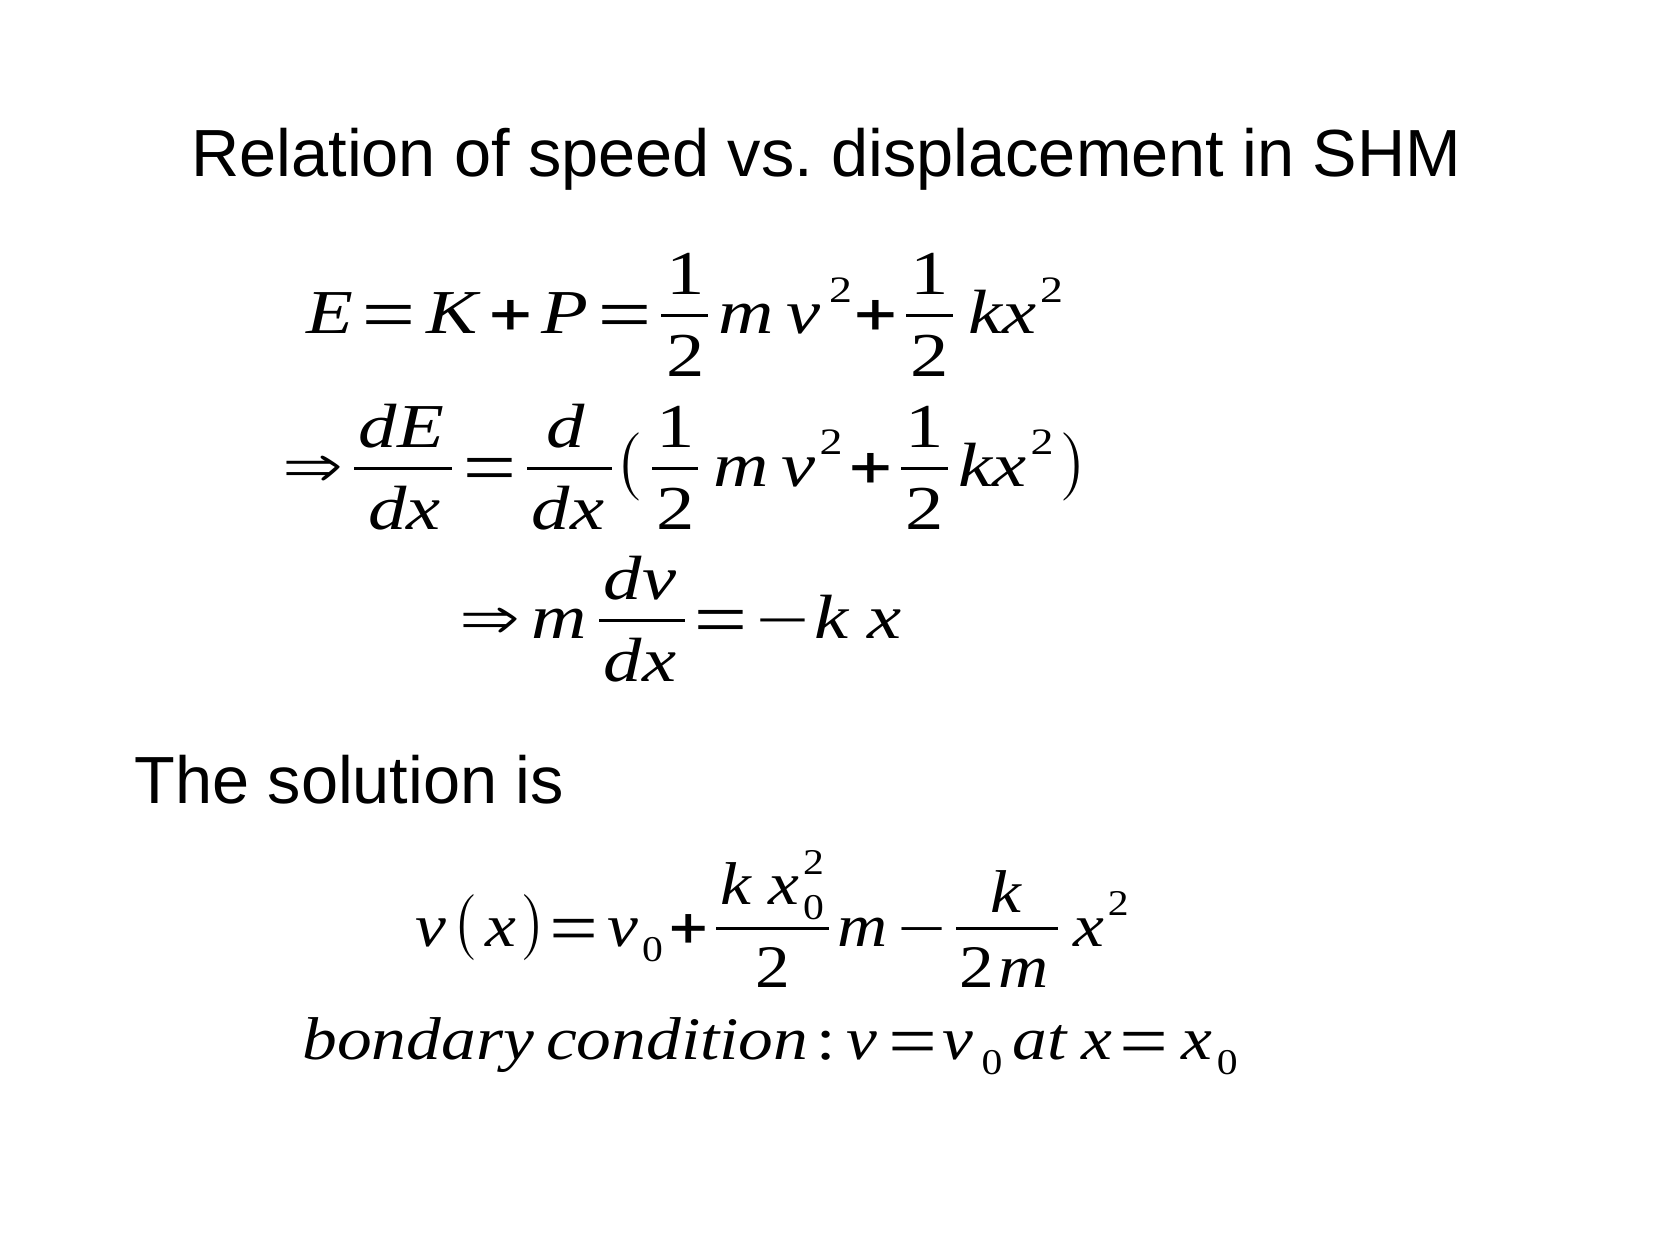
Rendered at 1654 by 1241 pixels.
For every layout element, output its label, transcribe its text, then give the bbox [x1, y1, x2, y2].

text_box The solution is [120, 735, 811, 826]
chart [262, 240, 1103, 695]
title Relation of speed vs. displacement in SHM [82, 49, 1571, 257]
chart [285, 840, 1254, 1083]
